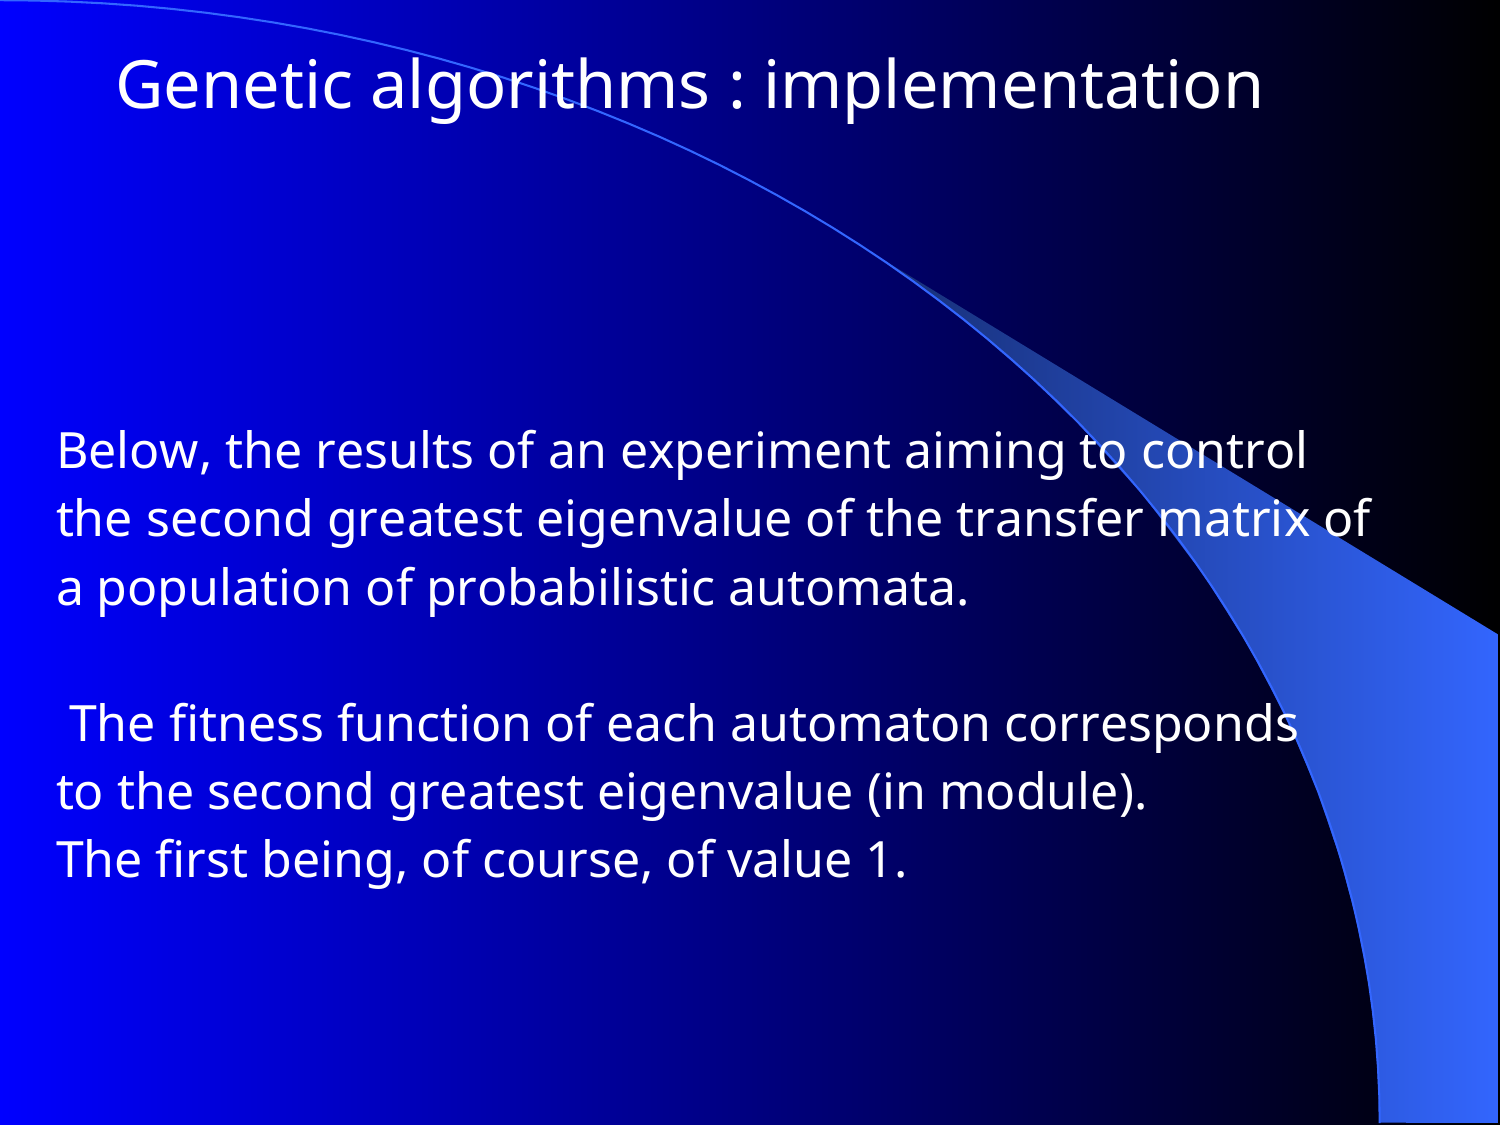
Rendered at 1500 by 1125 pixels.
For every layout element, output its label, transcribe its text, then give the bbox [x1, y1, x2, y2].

text_box Below, the results of an experiment aiming to control the second greatest eigenvalue of the transfer matrix of a population of probabilistic automata. The fitness function of each automaton corresponds to the second greatest eigenvalue (in module). The first being, of course, of value 1. [41, 407, 1500, 845]
text_box Genetic algorithms : implementation [100, 29, 1363, 126]
